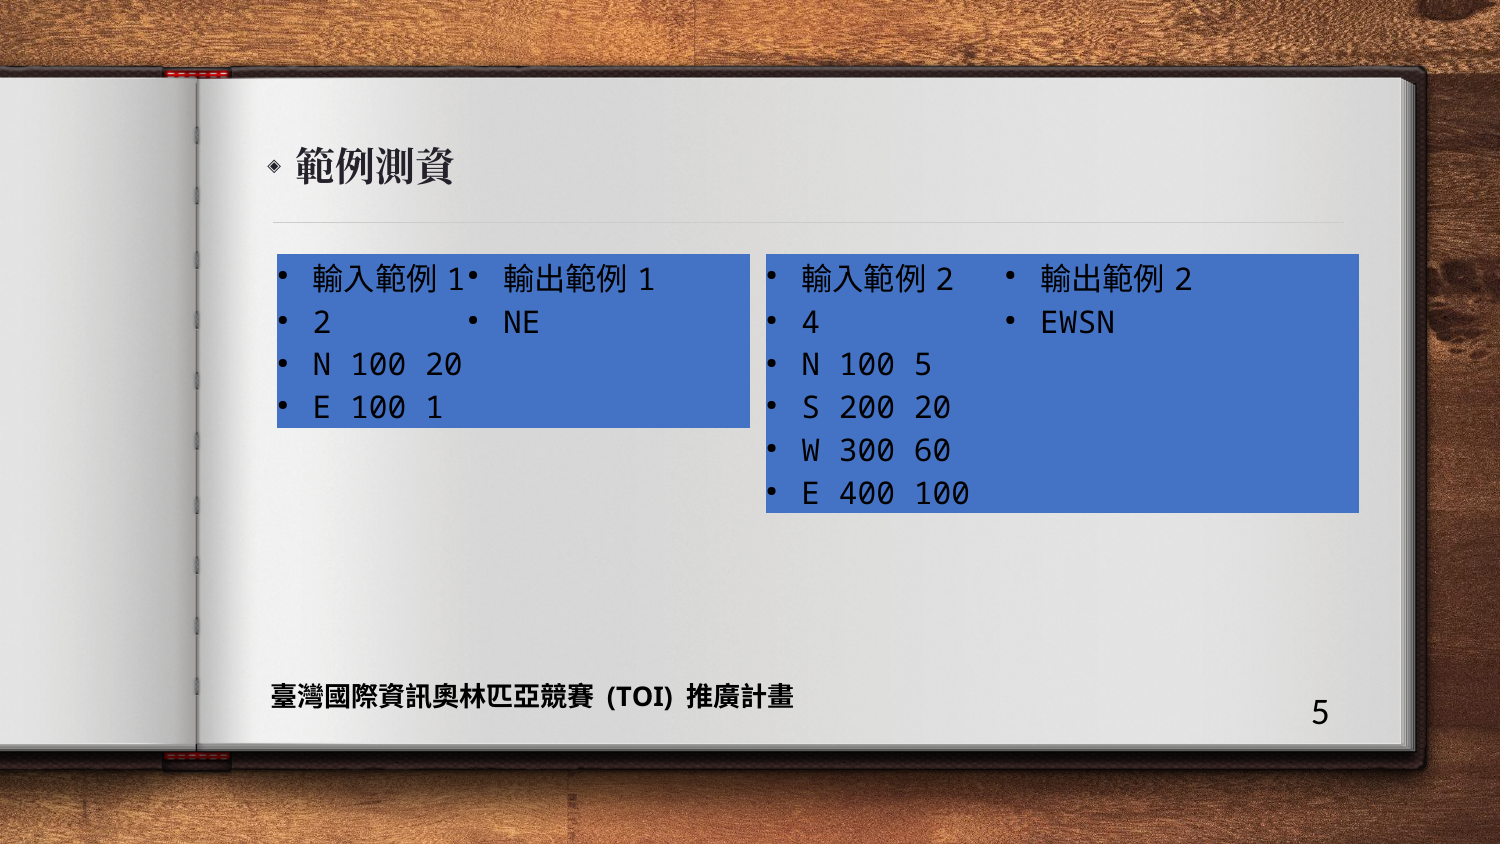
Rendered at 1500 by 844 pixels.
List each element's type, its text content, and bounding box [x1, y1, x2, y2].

table_header 輸入範例1 2 N 100 20 E 100 1 [277, 254, 468, 428]
list 範例測資 [252, 126, 1194, 205]
table_header 輸入範例2 4 N 100 5 S 200 20 W 300 60 E 400 100 [766, 254, 1005, 513]
text_box [1295, 672, 1386, 737]
table_header 輸出範例2 EWSN [1005, 254, 1359, 513]
table_header 輸出範例1 NE [468, 254, 750, 428]
